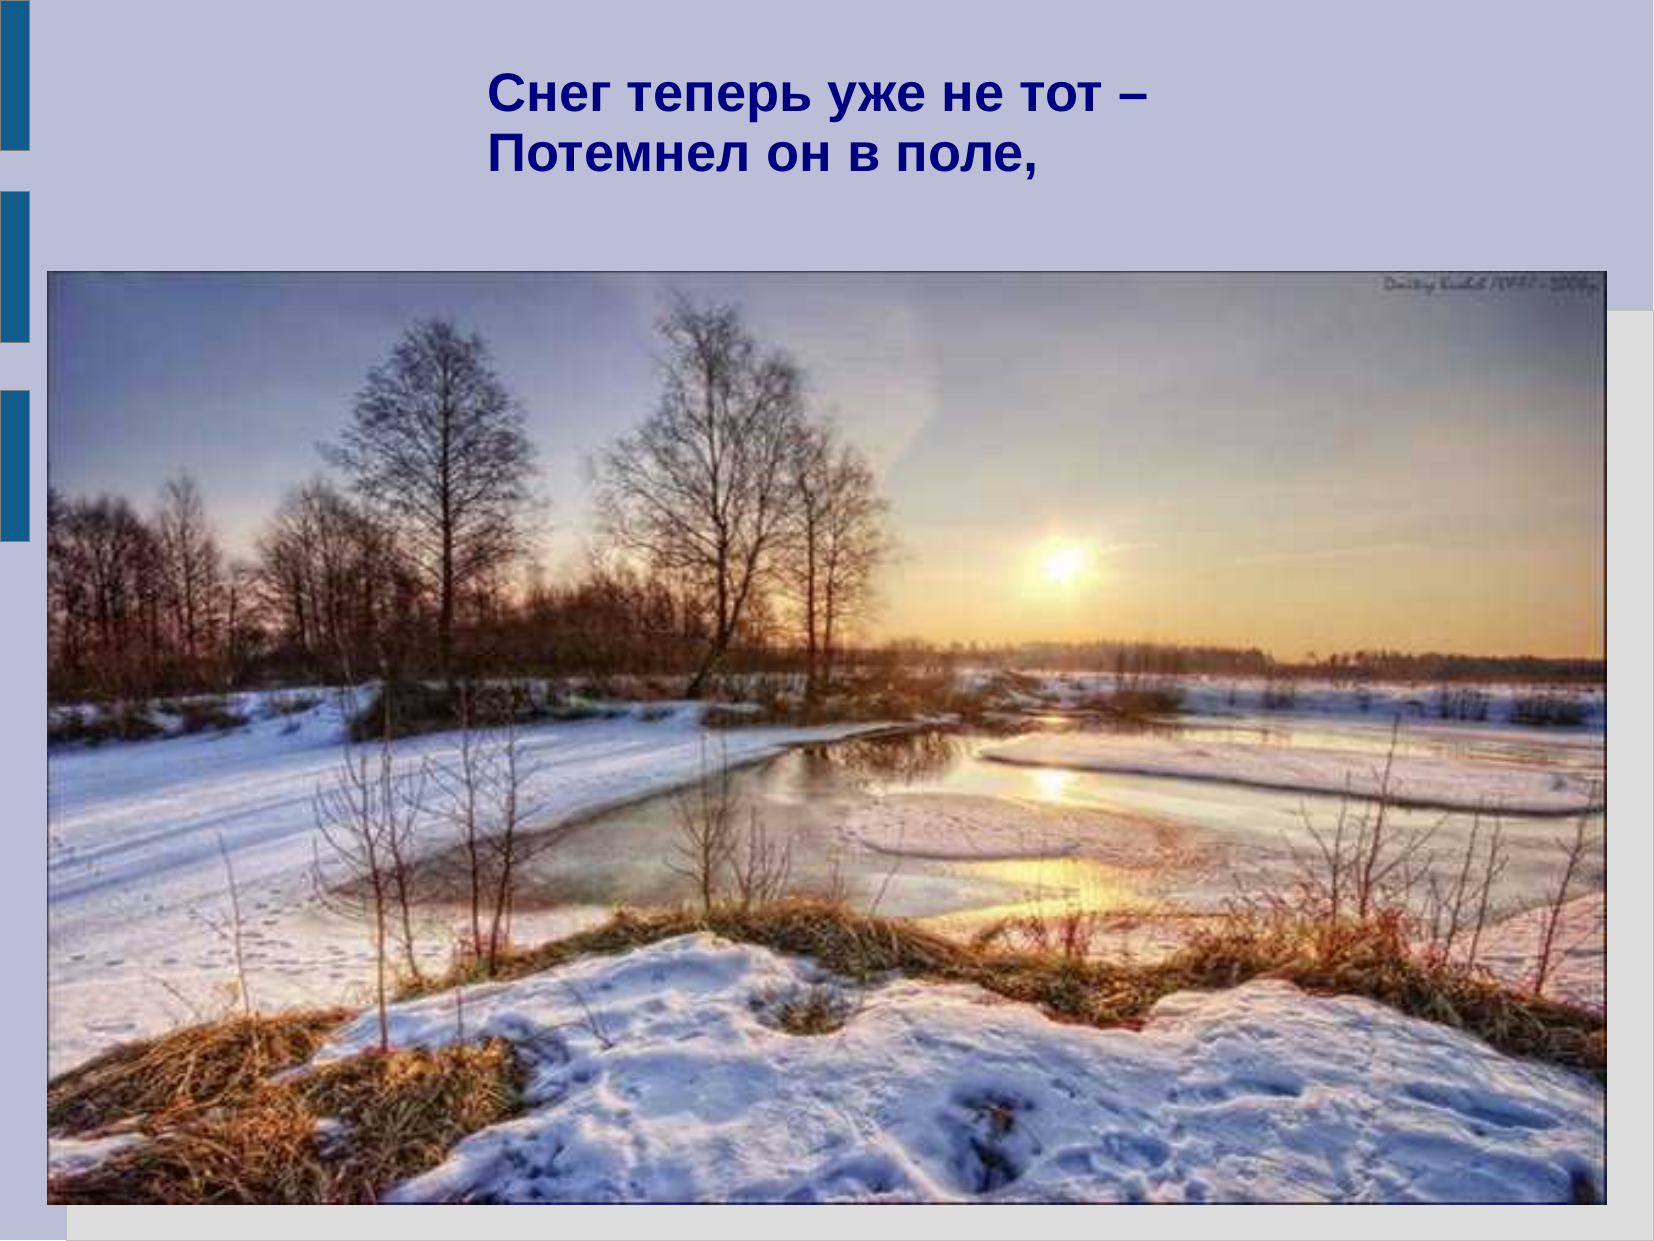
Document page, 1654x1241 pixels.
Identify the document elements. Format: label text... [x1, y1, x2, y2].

picture [47, 271, 1607, 1205]
text_box Снег теперь уже не тот – Потемнел он в поле, [472, 54, 1217, 194]
